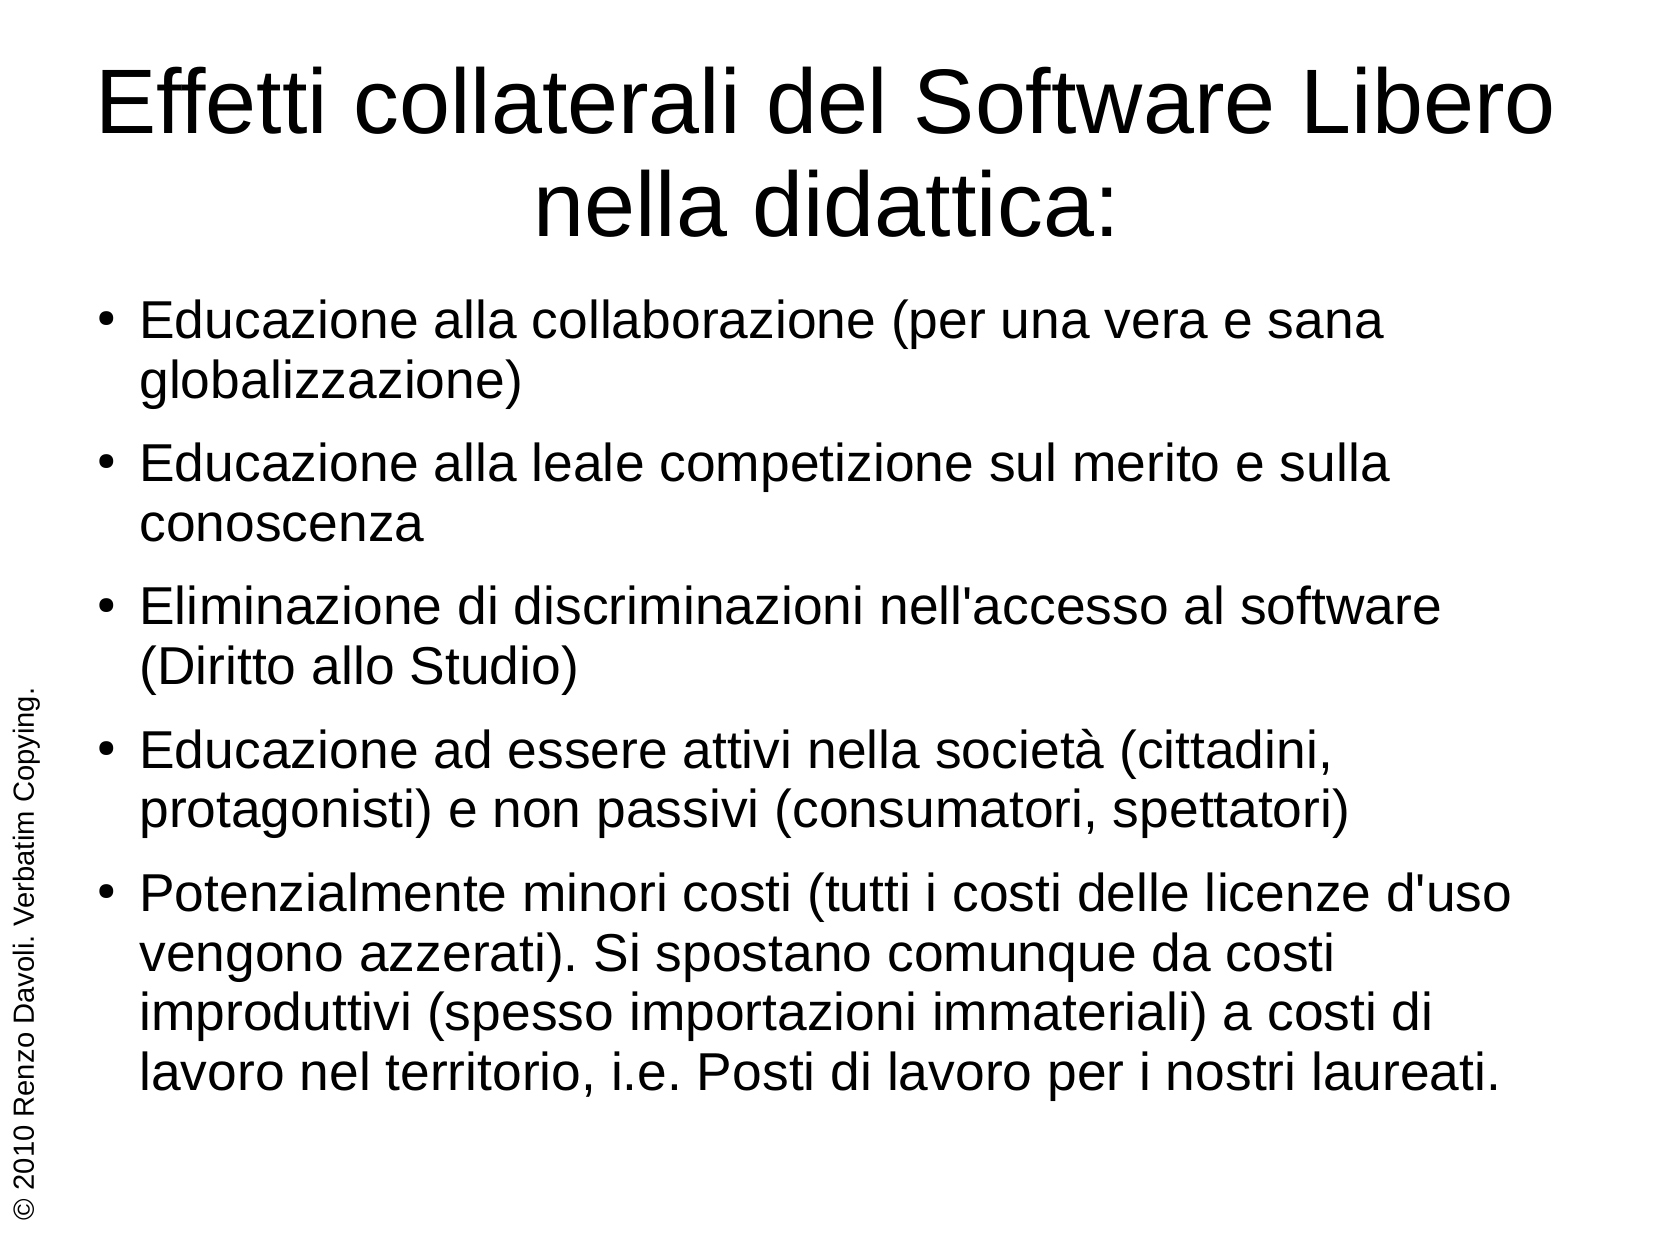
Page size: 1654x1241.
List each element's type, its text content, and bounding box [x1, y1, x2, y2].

list Educazione alla collaborazione (per una vera e sana globalizzazione) Educazione alla leale competizione sul merito e sulla conoscenza Eliminazione di discriminazioni nell'accesso al software (Diritto allo Studio) Educazione ad essere attivi nella società (cittadini, protagonisti) e non passivi (consumatori, spettatori) Potenzialmente minori costi (tutti i costi delle licenze d'uso vengono azzerati). Si spostano comunque da costi improduttivi (spesso importazioni immateriali) a costi di lavoro nel territorio, i.e. Posti di lavoro per i nostri laureati. [82, 290, 1571, 1109]
title Effetti collaterali del Software Libero nella didattica: [82, 50, 1571, 256]
